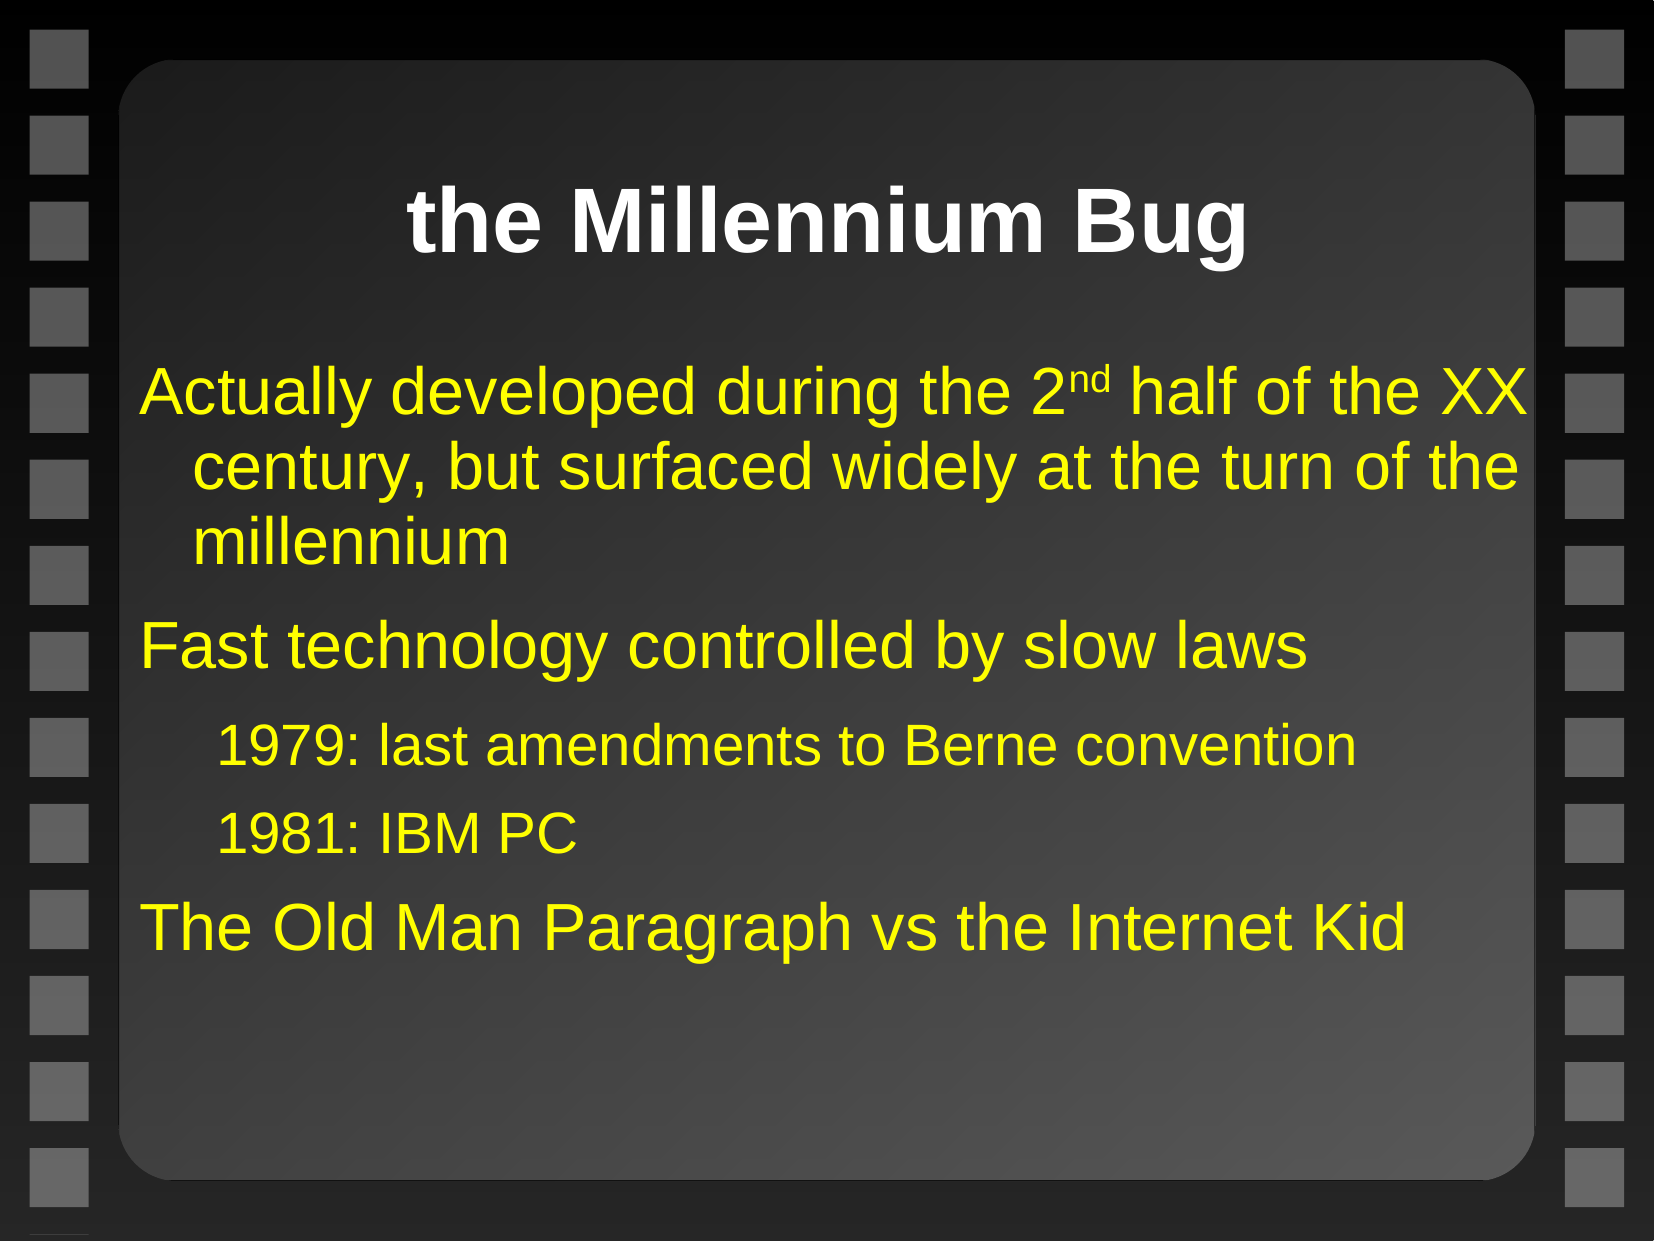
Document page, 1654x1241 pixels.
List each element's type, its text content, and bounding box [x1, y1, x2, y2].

list Actually developed during the 2nd half of the XX century, but surfaced widely at the turn of the millennium Fast technology controlled by slow laws 1979: last amendments to Berne convention 1981: IBM PC The Old Man Paragraph vs the Internet Kid [121, 354, 1534, 1127]
title the Millennium Bug [123, 117, 1536, 325]
